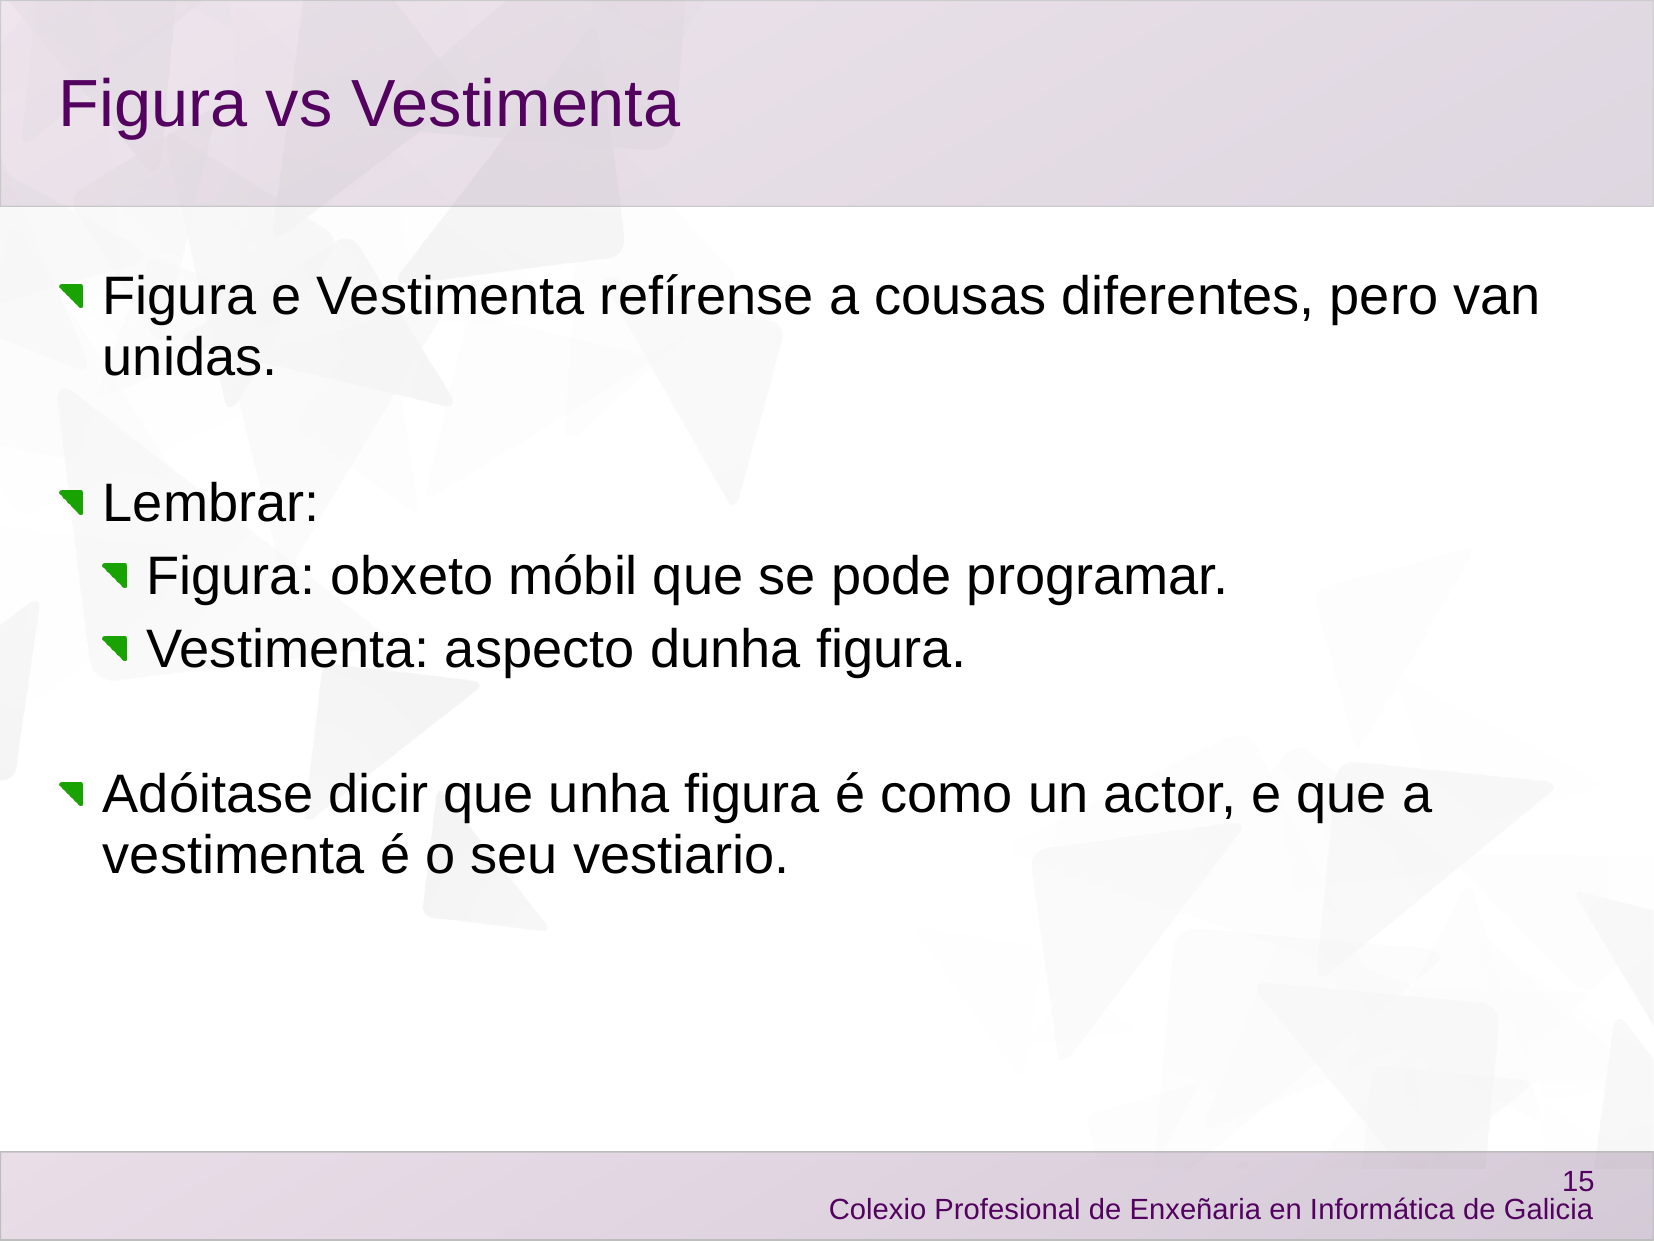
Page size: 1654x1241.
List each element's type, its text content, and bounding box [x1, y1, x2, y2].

picture [0, 0, 783, 931]
list Figura e Vestimenta refírense a cousas diferentes, pero van unidas. Lembrar: Figura: obxeto móbil que se pode programar. Vestimenta: aspecto dunha figura. Adóitase dicir que unha figura é como un actor, e que a vestimenta é o seu vestiario. [59, 265, 1595, 986]
picture [915, 548, 1654, 1169]
title Figura vs Vestimenta [59, 29, 1595, 178]
